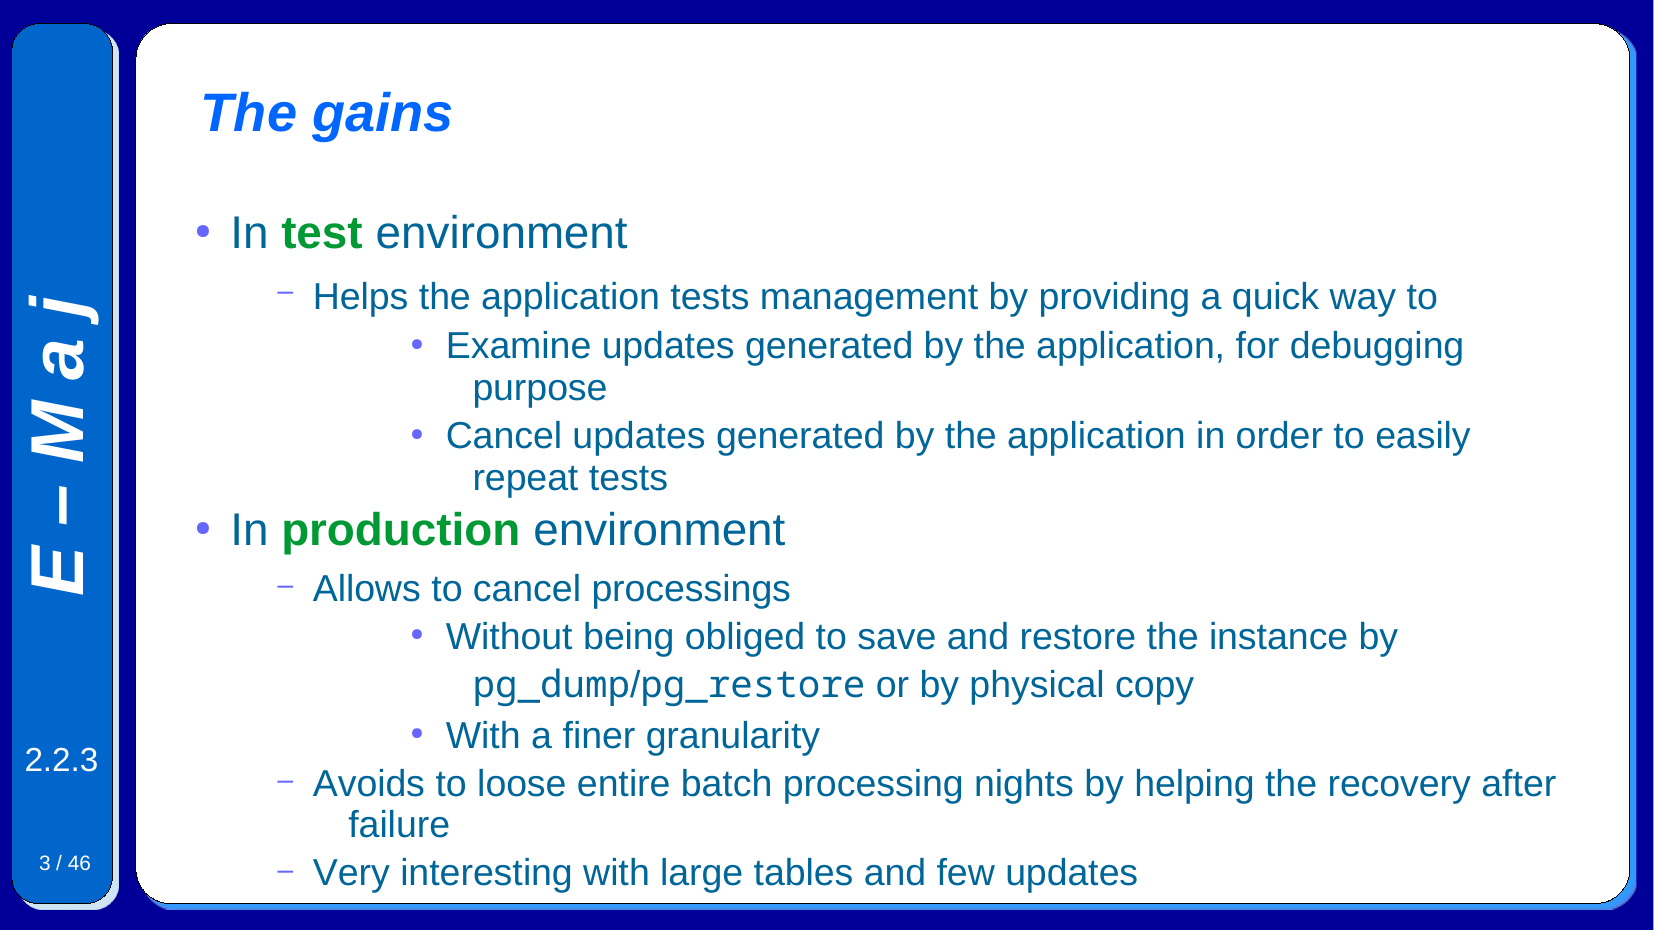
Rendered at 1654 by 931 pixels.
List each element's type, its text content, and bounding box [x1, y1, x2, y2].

list In test environment Helps the application tests management by providing a quick way to Examine updates generated by the application, for debugging purpose Cancel updates generated by the application in order to easily repeat tests In production environment Allows to cancel processings Without being obliged to save and restore the instance by pg_dump/pg_restore or by physical copy With a finer granularity Avoids to loose entire batch processing nights by helping the recovery after failure Very interesting with large tables and few updates [177, 206, 1587, 889]
title The gains [200, 34, 1575, 191]
